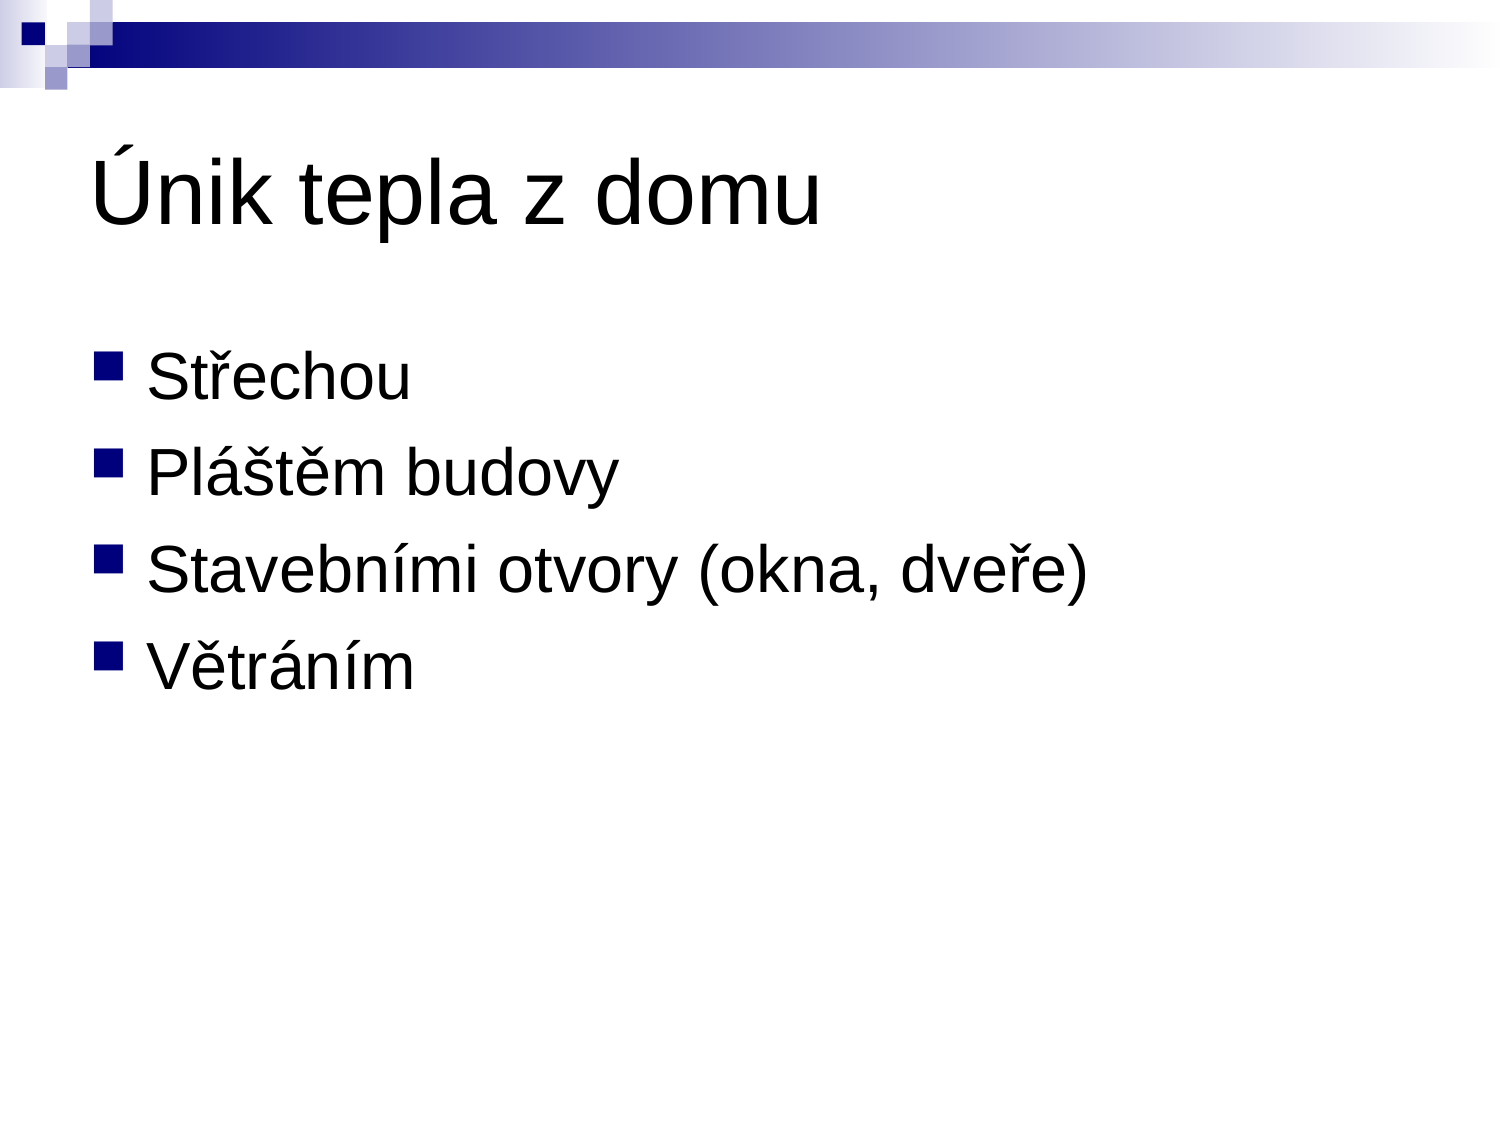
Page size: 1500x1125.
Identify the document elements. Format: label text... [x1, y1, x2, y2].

title Únik tepla z domu [75, 75, 1426, 301]
list Střechou Pláštěm budovy Stavebními otvory (okna, dveře) Větráním [75, 324, 1426, 963]
